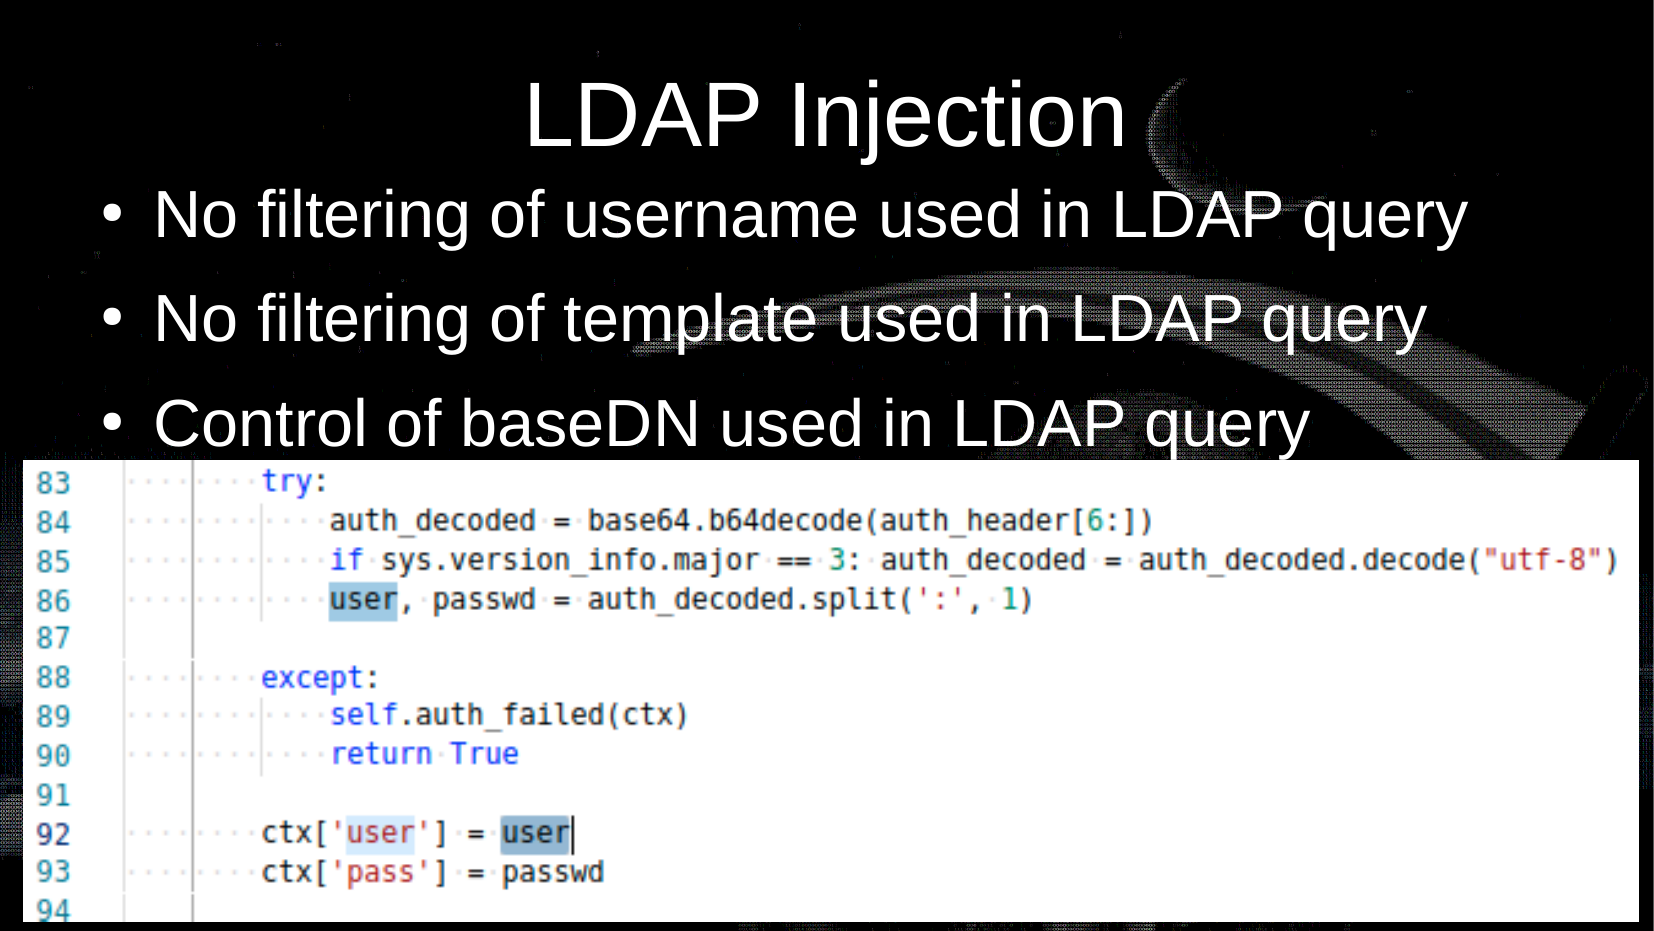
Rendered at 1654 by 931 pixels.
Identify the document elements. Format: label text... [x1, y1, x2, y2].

picture [0, 0, 1654, 931]
list No filtering of username used in LDAP query No filtering of template used in LDAP query Control of baseDN used in LDAP query [82, 177, 1571, 460]
title LDAP Injection [82, 37, 1571, 177]
